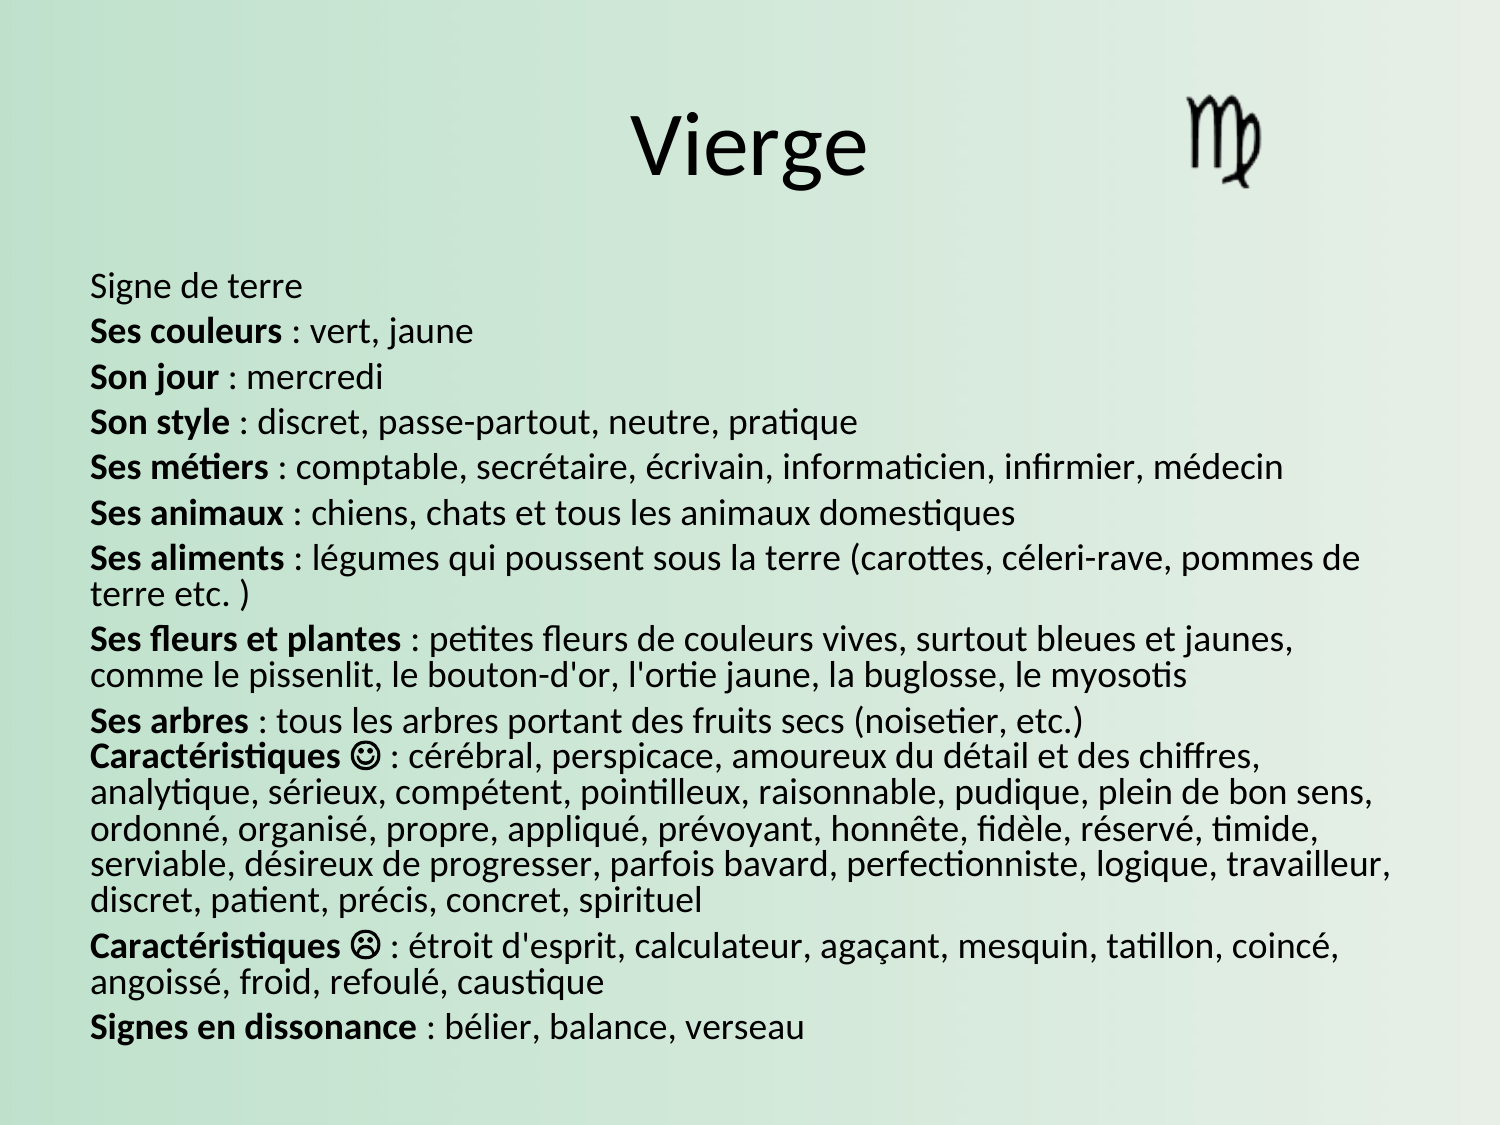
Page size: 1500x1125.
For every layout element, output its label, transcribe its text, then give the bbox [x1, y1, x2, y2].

picture [0, 0, 1500, 1125]
list Signe de terre Ses couleurs : vert, jaune Son jour : mercredi Son style : discret, passe-partout, neutre, pratique Ses métiers : comptable, secrétaire, écrivain, informaticien, infirmier, médecin Ses animaux : chiens, chats et tous les animaux domestiques Ses aliments : légumes qui poussent sous la terre (carottes, céleri-rave, pommes de terre etc. ) Ses fleurs et plantes : petites fleurs de couleurs vives, surtout bleues et jaunes, comme le pissenlit, le bouton-d'or, l'ortie jaune, la buglosse, le myosotis Ses arbres : tous les arbres portant des fruits secs (noisetier, etc.) Caractéristiques  : cérébral, perspicace, amoureux du détail et des chiffres, analytique, sérieux, compétent, pointilleux, raisonnable, pudique, plein de bon sens, ordonné, organisé, propre, appliqué, prévoyant, honnête, fidèle, réservé, timide, serviable, désireux de progresser, parfois bavard, perfectionniste, logique, travailleur, discret, patient, précis, concret, spirituel Caractéristiques  : étroit d'esprit, calculateur, agaçant, mesquin, tatillon, coincé, angoissé, froid, refoulé, caustique Signes en dissonance : bélier, balance, verseau [75, 262, 1426, 1074]
title Vierge [75, 45, 1426, 233]
